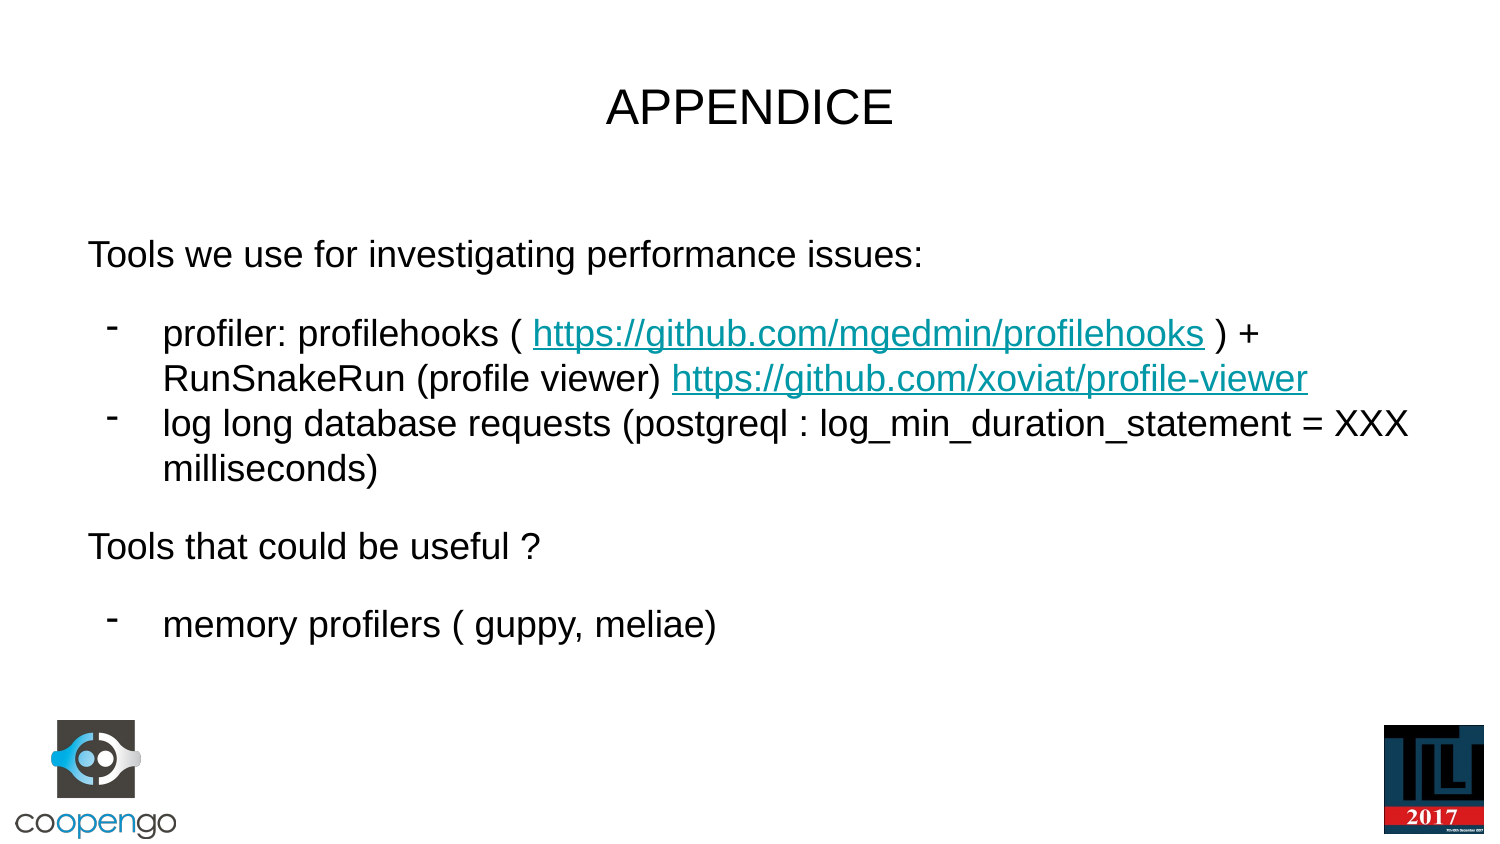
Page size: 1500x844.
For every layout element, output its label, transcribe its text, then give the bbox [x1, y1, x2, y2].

picture [1384, 725, 1484, 834]
subtitle Tools we use for investigating performance issues: profiler: profilehooks ( https://github.com/mgedmin/profilehooks ) + RunSnakeRun (profile viewer) https://github.com/xoviat/profile-viewer log long database requests (postgreql : log_min_duration_statement = XXX milliseconds) Tools that could be useful ? memory profilers ( guppy, meliae) [75, 228, 1425, 718]
picture [81, 817, 94, 830]
picture [15, 720, 176, 839]
title APPENDICE [75, 33, 1425, 175]
